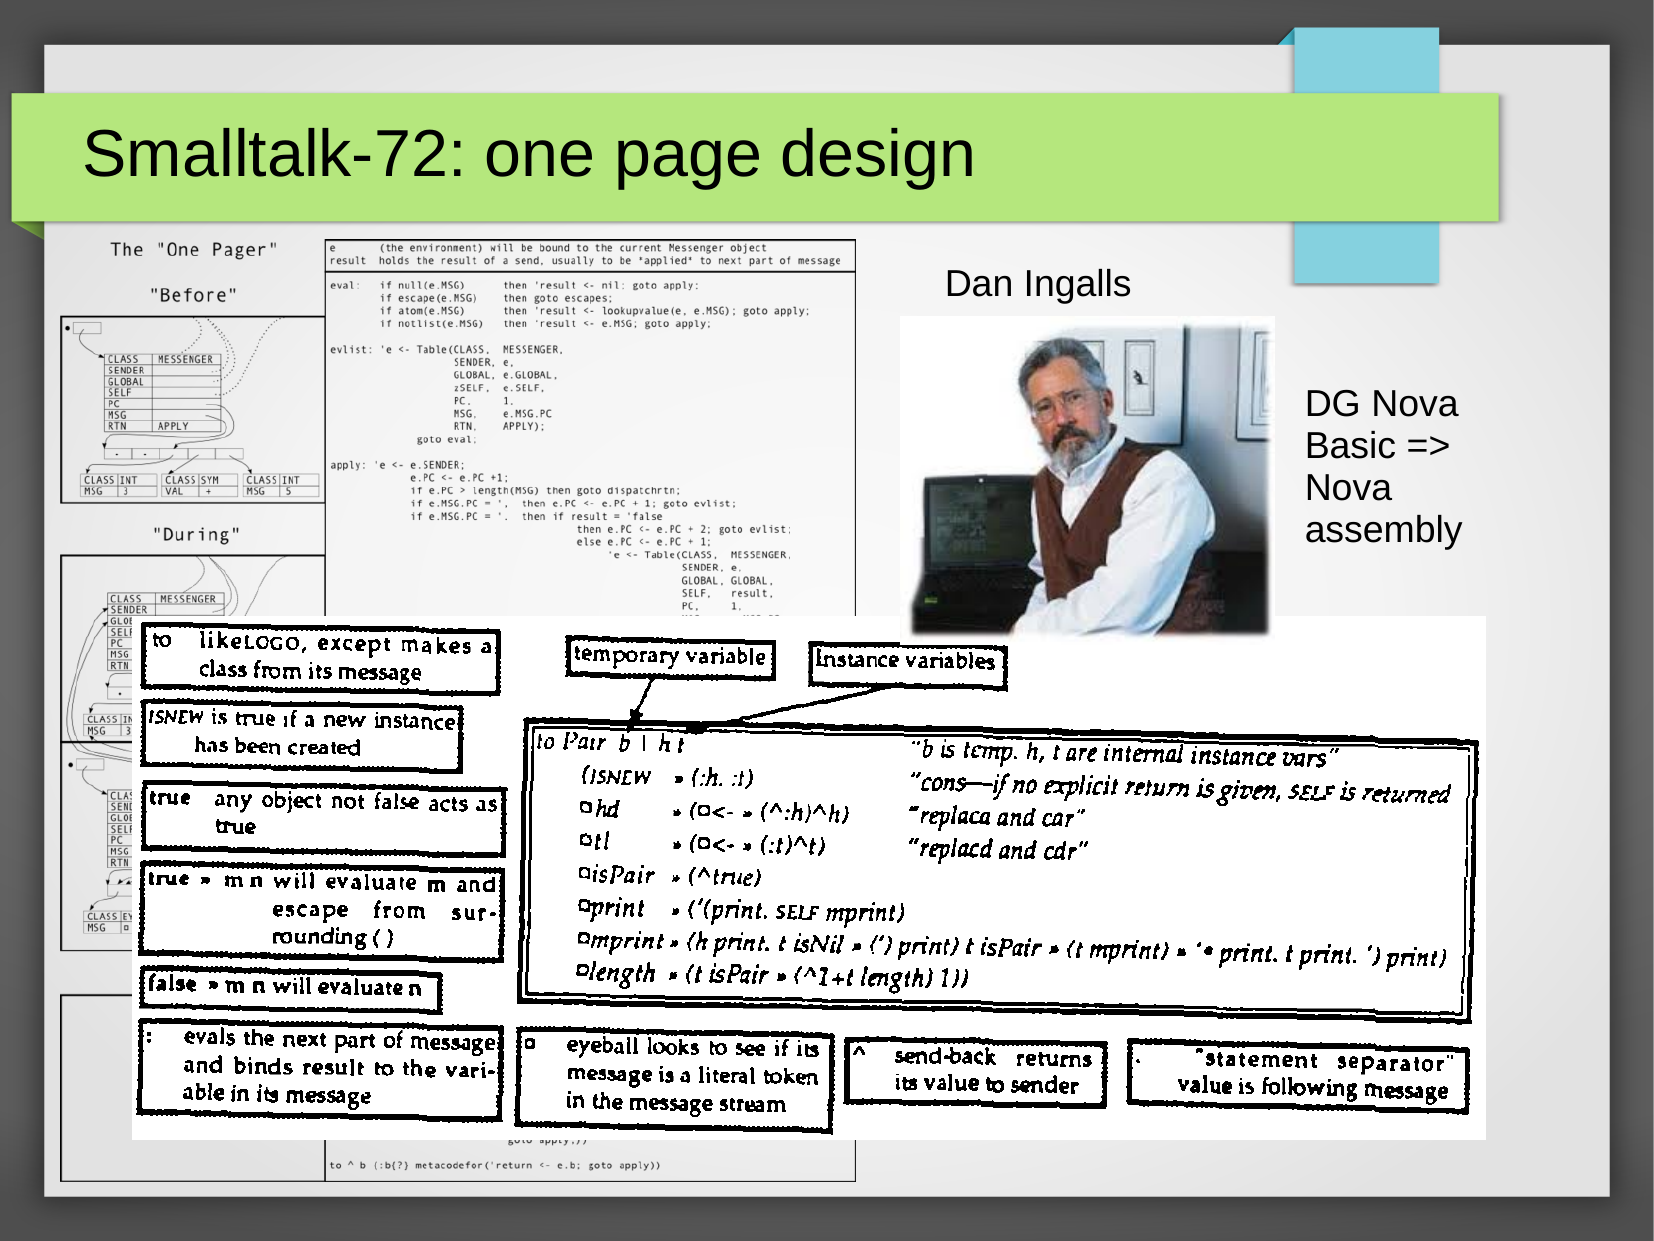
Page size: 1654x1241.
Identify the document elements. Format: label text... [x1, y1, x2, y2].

text_box Dan Ingalls [930, 255, 1261, 312]
title Smalltalk-72: one page design [82, 94, 1264, 213]
picture [0, 0, 1654, 1241]
text_box DG Nova Basic => Nova assembly [1290, 375, 1561, 558]
